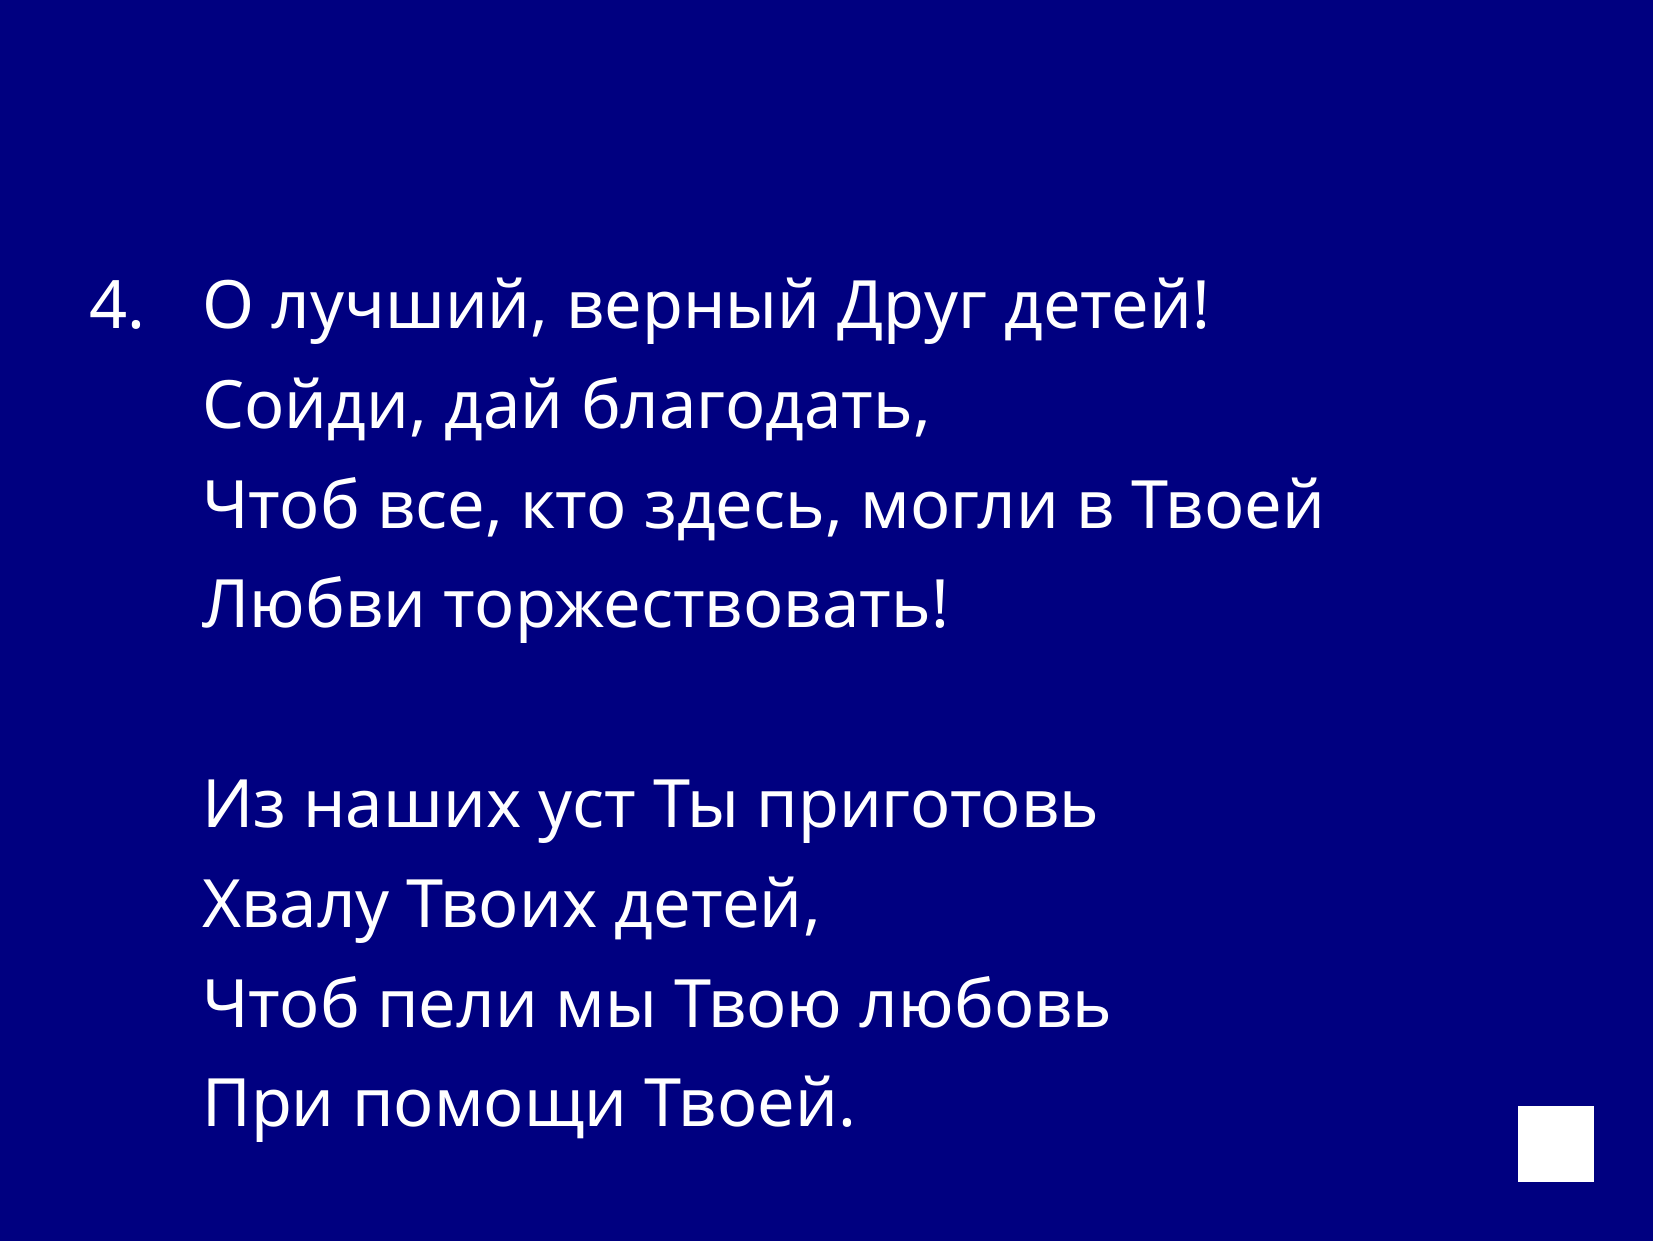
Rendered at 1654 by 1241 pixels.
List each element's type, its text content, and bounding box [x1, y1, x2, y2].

text_box [1518, 1106, 1594, 1182]
text_box 4. О лучший, верный Друг детей! Сойди, дай благодать, Чтоб все, кто здесь, могли в Твоей Любви торжествовать! Из наших уст Ты приготовь Хвалу Твоих детей, Чтоб пели мы Твою любовь При помощи Твоей. [75, 150, 1576, 1163]
